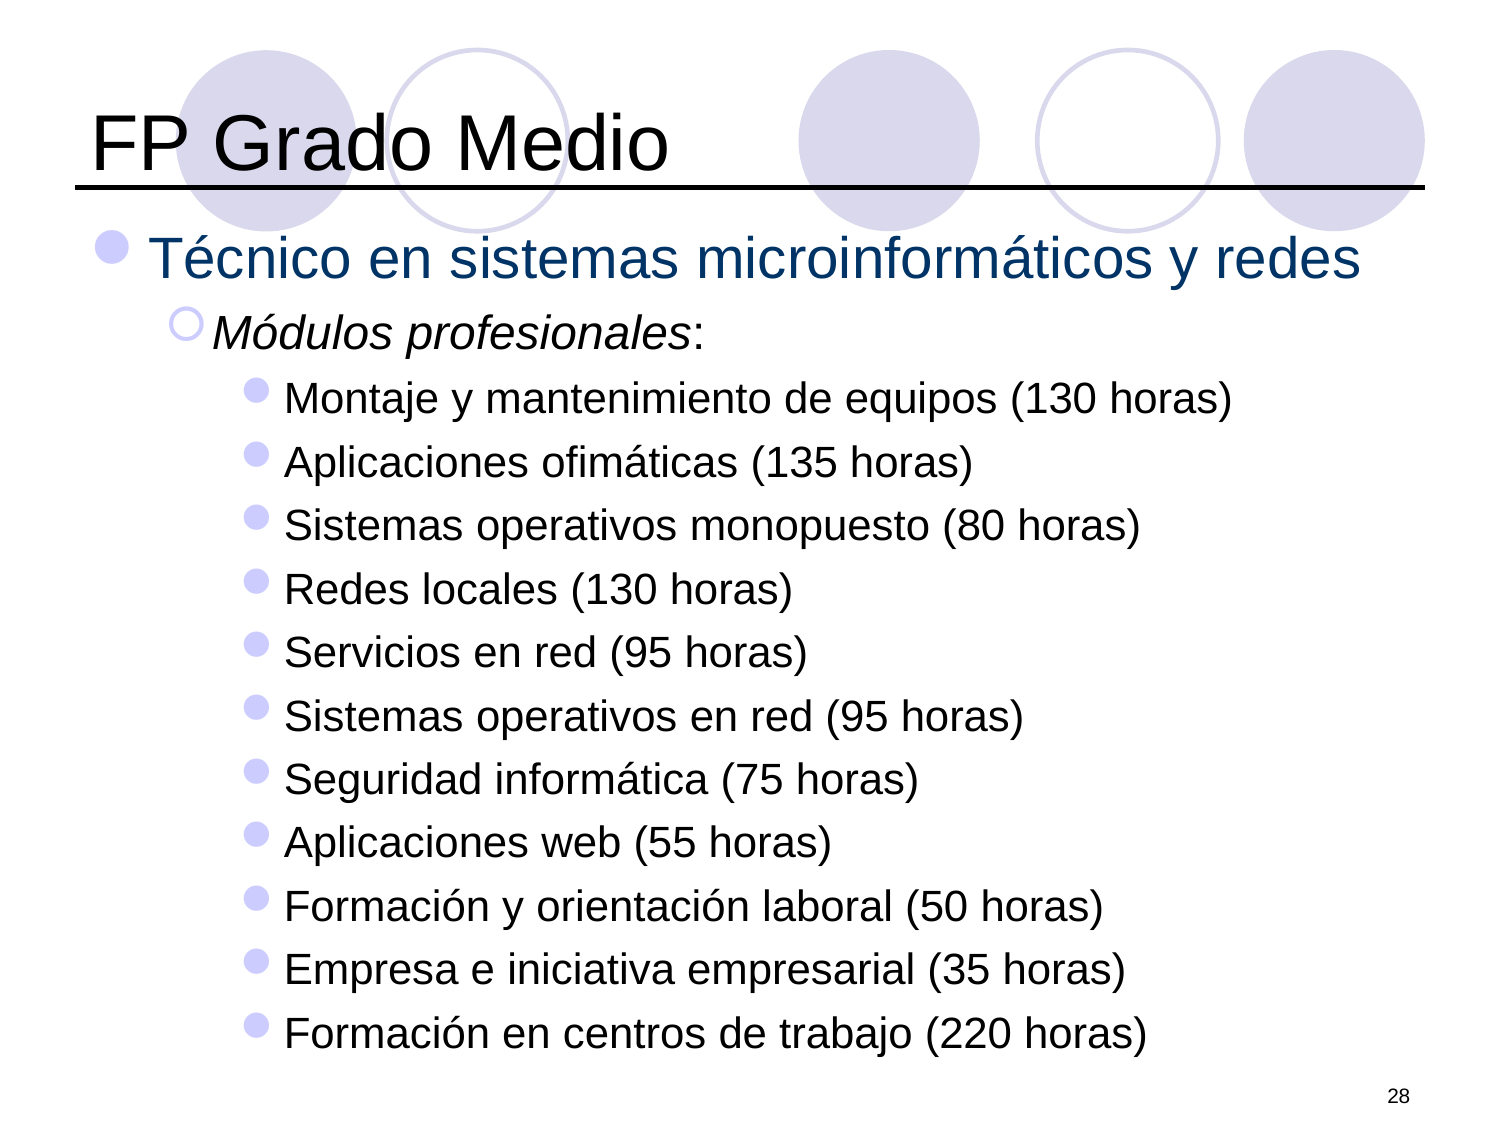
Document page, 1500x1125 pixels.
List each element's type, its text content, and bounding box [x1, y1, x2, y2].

title FP Grado Medio [75, 45, 1426, 212]
text_box <number> [1074, 1075, 1426, 1101]
list Técnico en sistemas microinformáticos y redes Módulos profesionales: Montaje y mantenimiento de equipos (130 horas) Aplicaciones ofimáticas (135 horas) Sistemas operativos monopuesto (80 horas) Redes locales (130 horas) Servicios en red (95 horas) Sistemas operativos en red (95 horas) Seguridad informática (75 horas) Aplicaciones web (55 horas) Formación y orientación laboral (50 horas) Empresa e iniciativa empresarial (35 horas) Formación en centros de trabajo (220 horas) [75, 212, 1426, 1075]
